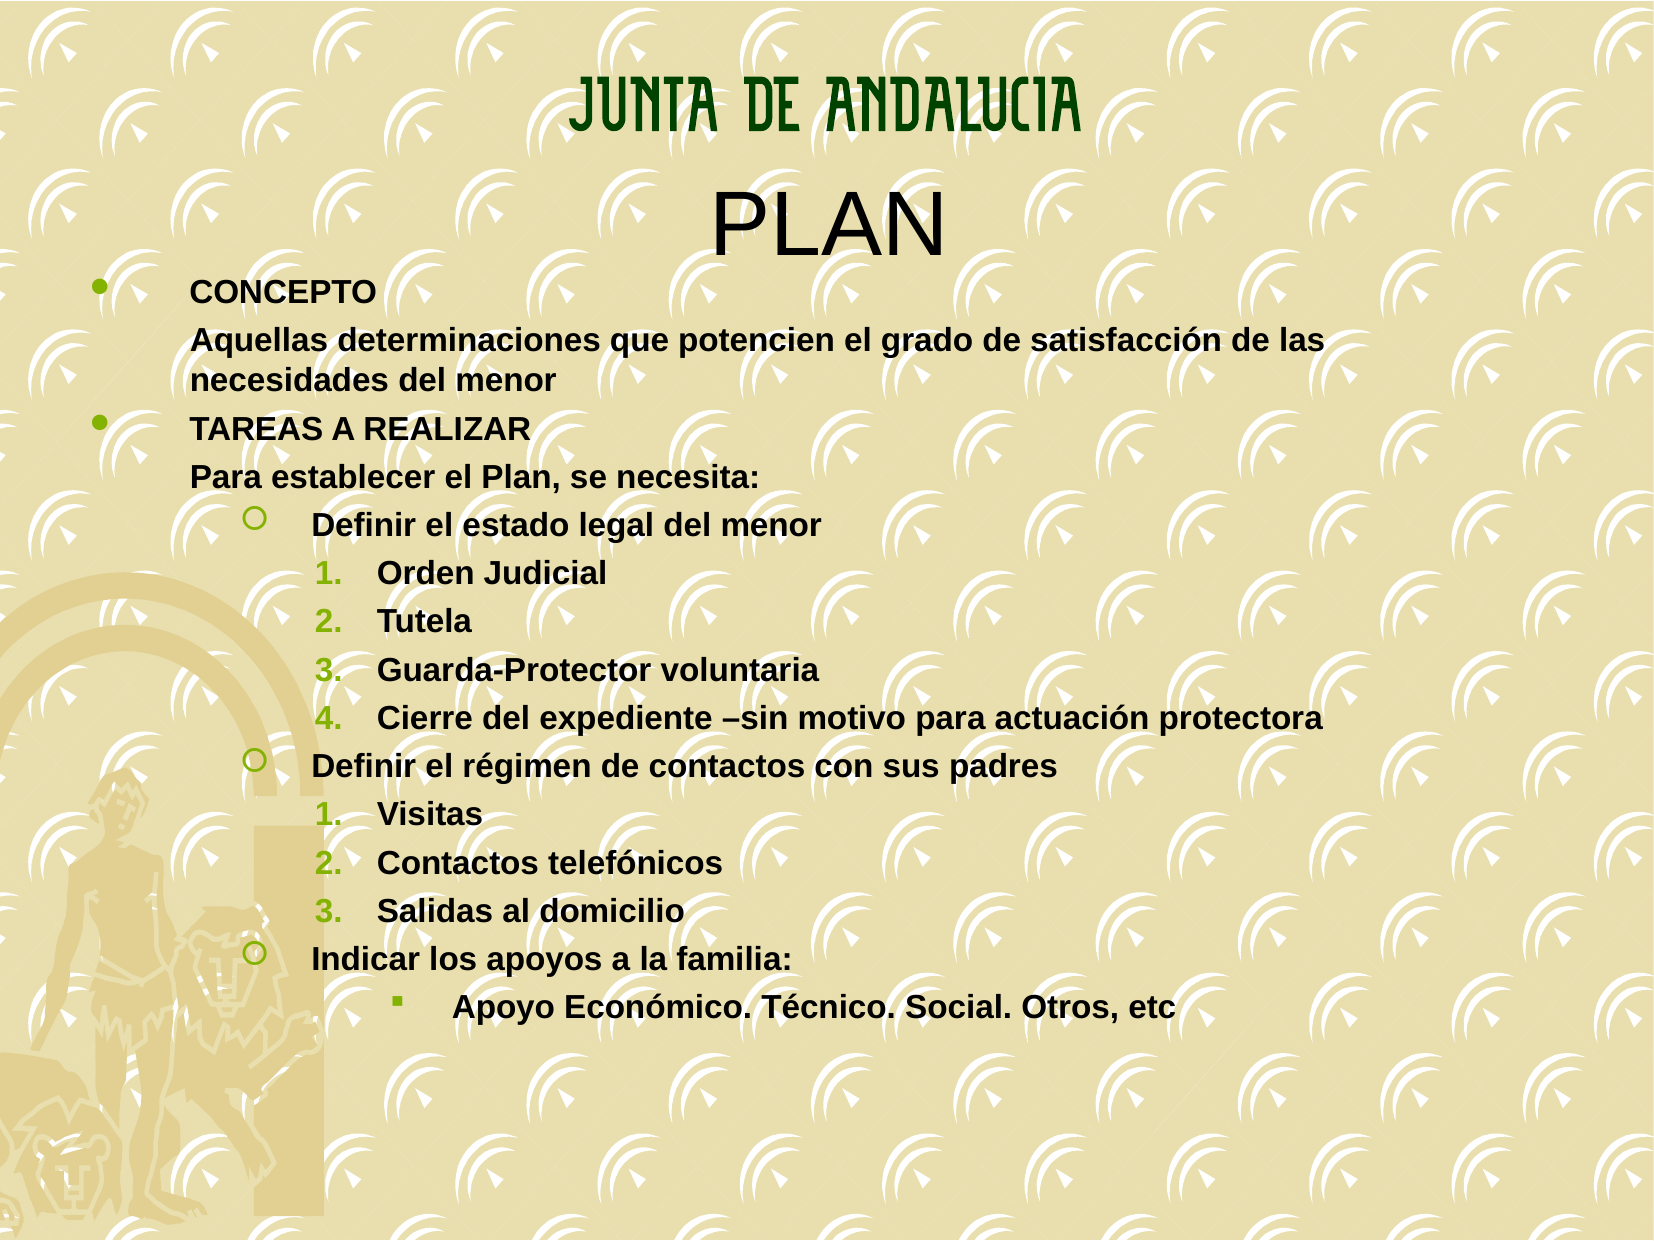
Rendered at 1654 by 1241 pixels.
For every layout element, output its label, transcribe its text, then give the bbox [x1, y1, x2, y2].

list [482, 1006, 489, 1015]
list [1027, 1006, 1041, 1015]
list CONCEPTO Aquellas determinaciones que potencien el grado de satisfacción de las necesidades del menor TAREAS A REALIZAR Para establecer el Plan, se necesita: Definir el estado legal del menor Orden Judicial Tutela Guarda-Protector voluntaria Cierre del expediente –sin motivo para actuación protectora Definir el régimen de contactos con sus padres Visitas Contactos telefónicos Salidas al domicilio Indicar los apoyos a la familia: Apoyo Económico. Técnico. Social. Otros, etc [75, 262, 1426, 1006]
list [70, 354, 1421, 1098]
list [728, 1006, 736, 1015]
text_box [35, 143, 1647, 1161]
list [651, 1006, 659, 1015]
list [933, 1006, 941, 1015]
list [1077, 1006, 1085, 1015]
list [610, 1006, 618, 1015]
list [523, 1006, 528, 1014]
picture [0, 0, 1654, 1241]
list [502, 1006, 510, 1015]
text_box PLAN [212, 172, 1446, 276]
list [540, 1006, 548, 1015]
list [872, 1006, 880, 1015]
